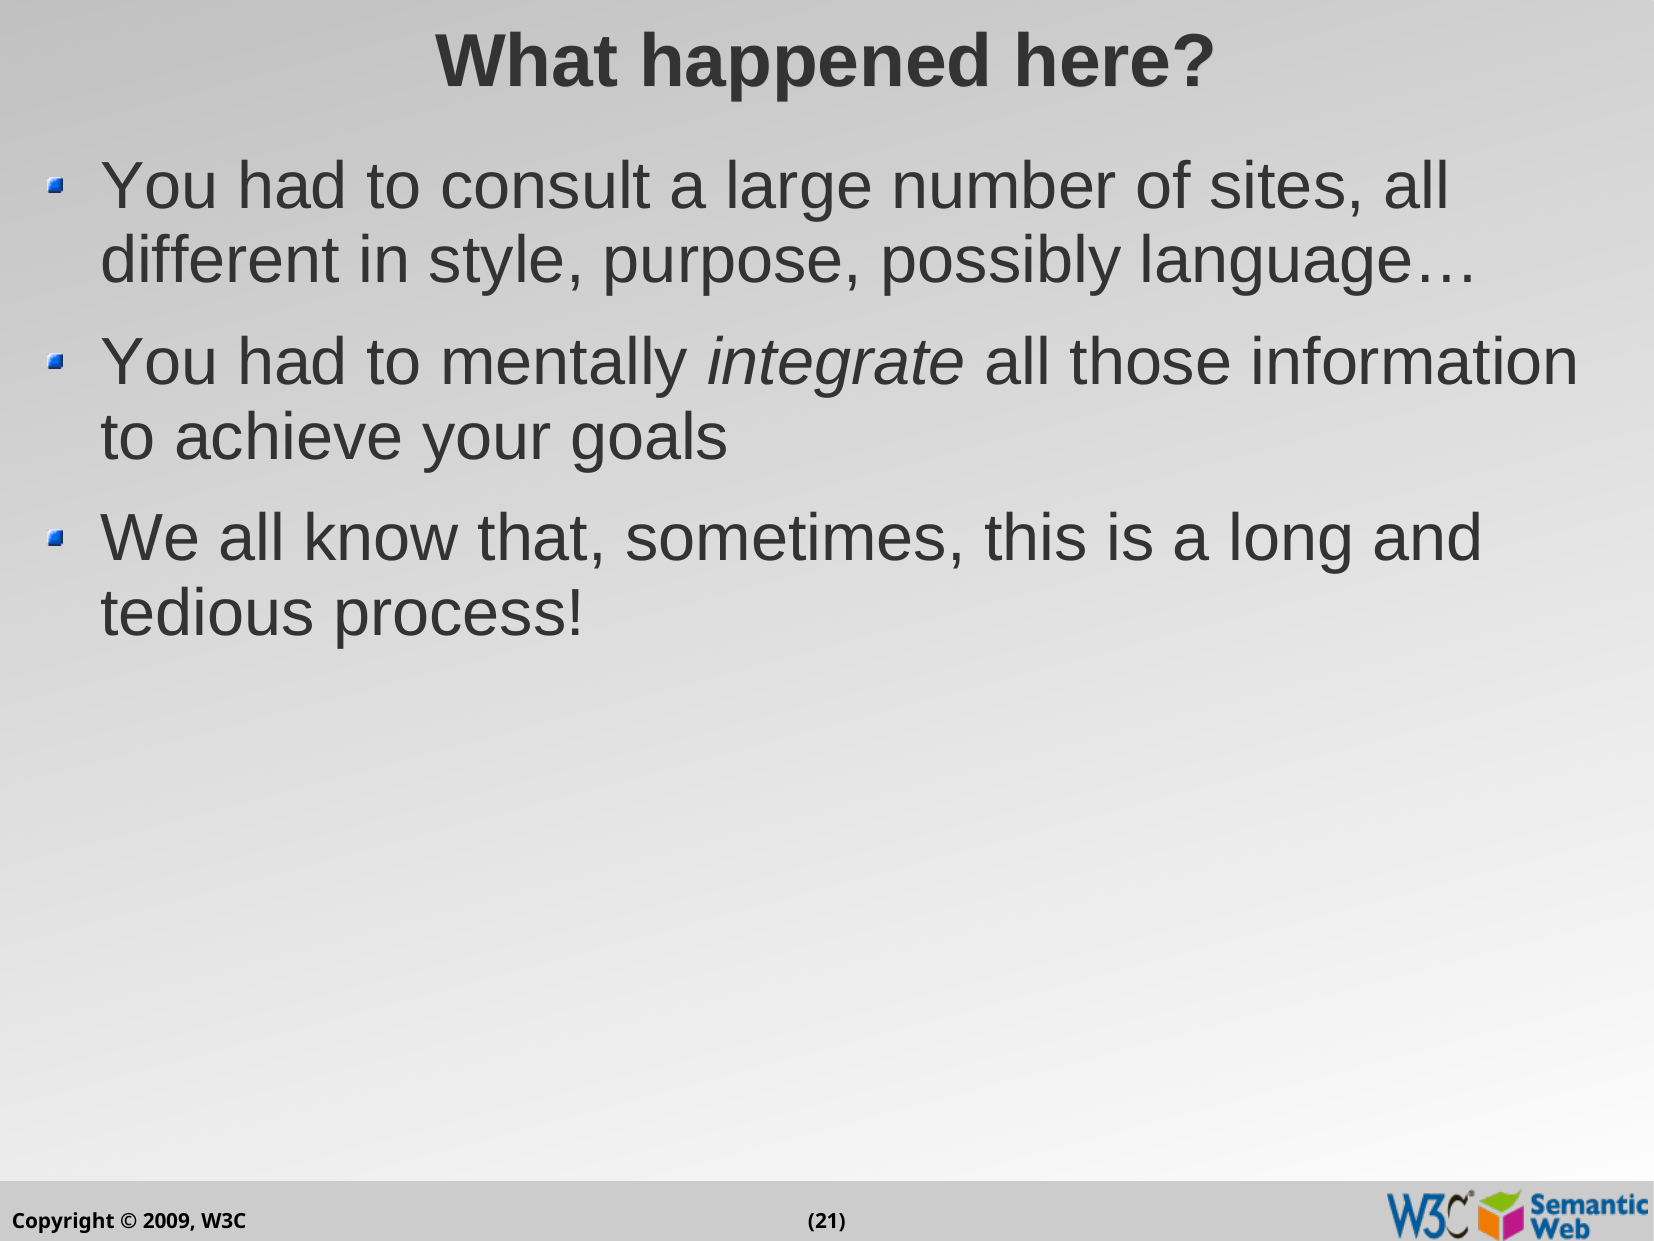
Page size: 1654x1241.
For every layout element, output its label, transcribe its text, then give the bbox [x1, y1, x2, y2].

picture [1387, 1187, 1648, 1241]
title What happened here? [0, 0, 1654, 119]
list You had to consult a large number of sites, all different in style, purpose, possibly language… You had to mentally integrate all those information to achieve your goals We all know that, sometimes, this is a long and tedious process! [29, 147, 1624, 1134]
